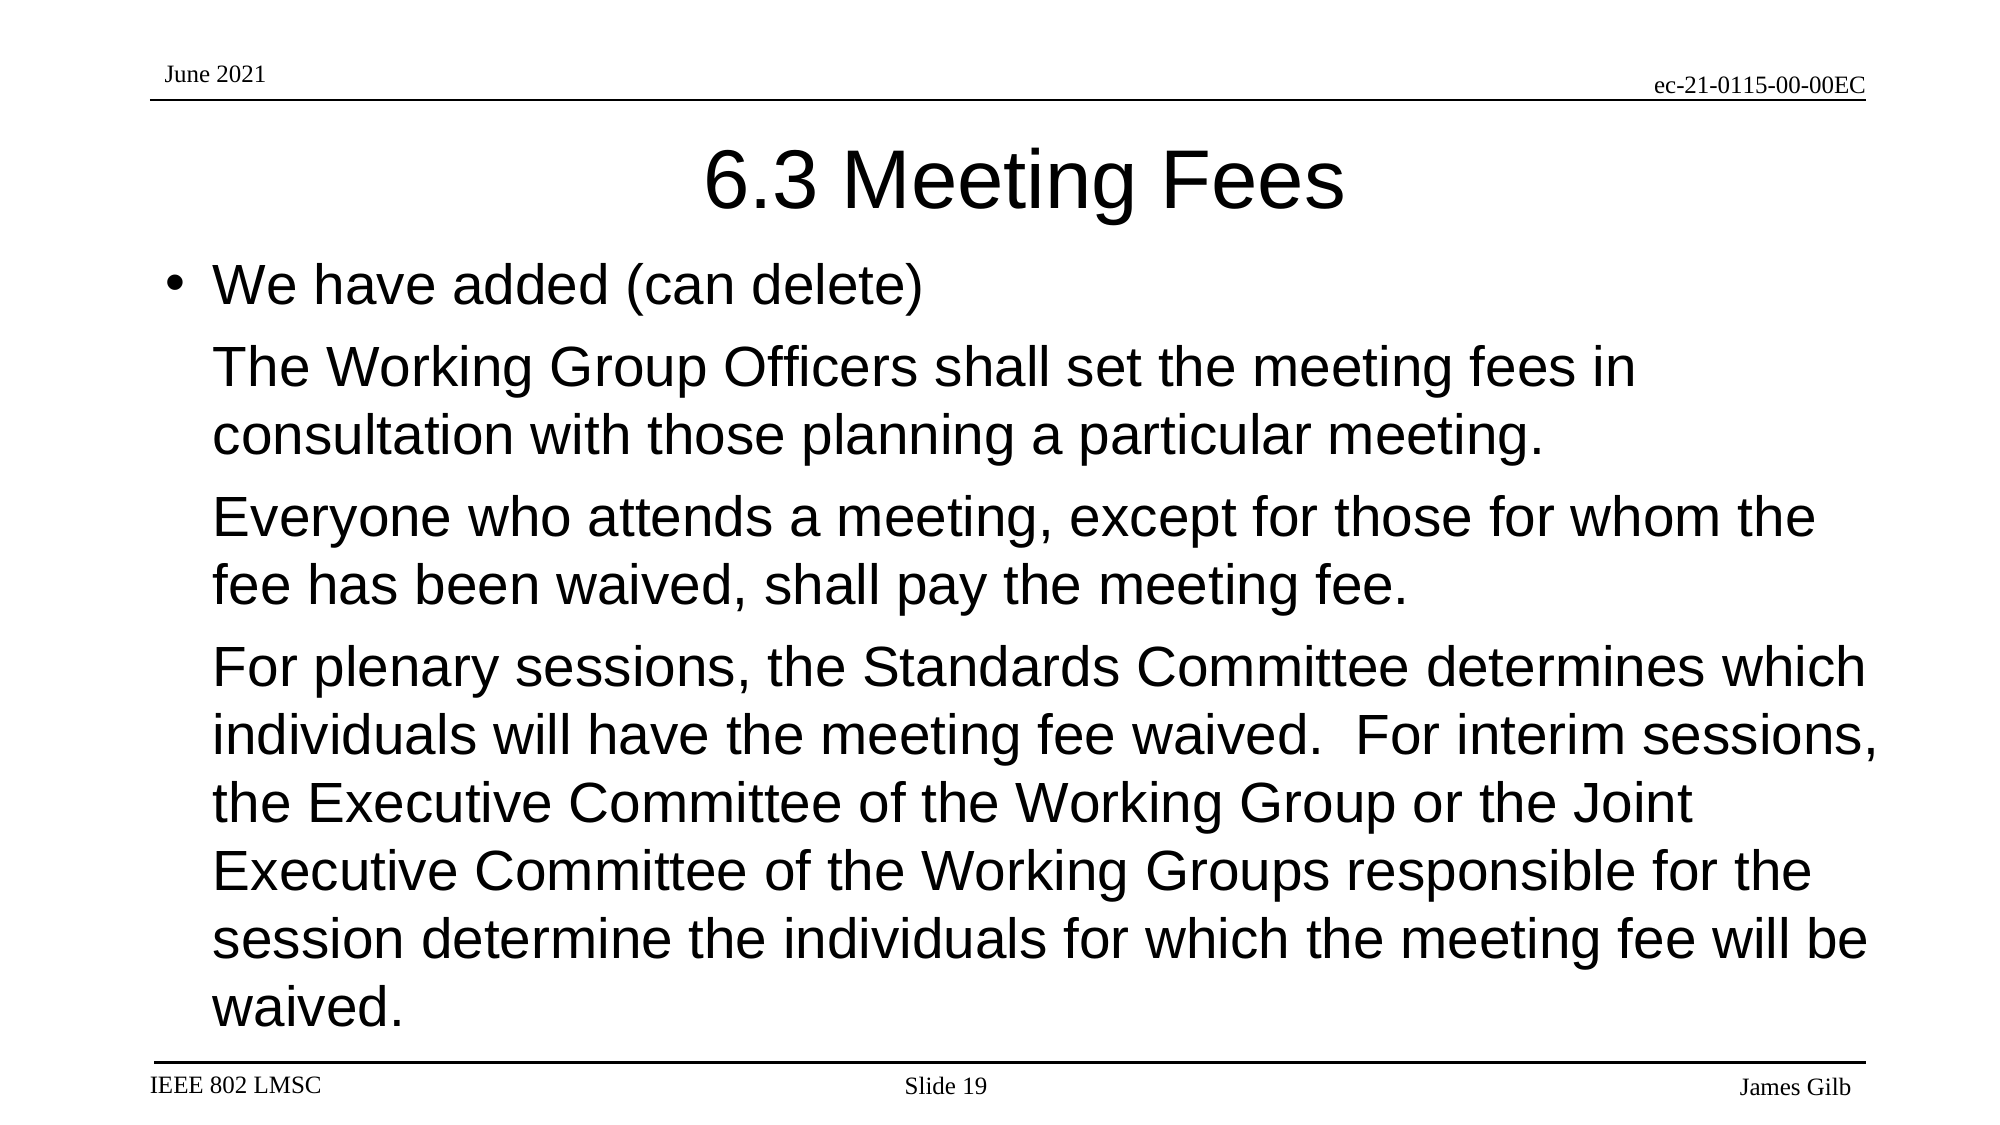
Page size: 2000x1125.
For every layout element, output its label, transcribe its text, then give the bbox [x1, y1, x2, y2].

list We have added (can delete) The Working Group Officers shall set the meeting fees in consultation with those planning a particular meeting. Everyone who attends a meeting, except for those for whom the fee has been waived, shall pay the meeting fee. For plenary sessions, the Standards Committee determines which individuals will have the meeting fee waived. For interim sessions, the Executive Committee of the Working Group or the Joint Executive Committee of the Working Groups responsible for the session determine the individuals for which the meeting fee will be waived. [149, 239, 1900, 1051]
title 6.3 Meeting Fees [149, 112, 1900, 238]
